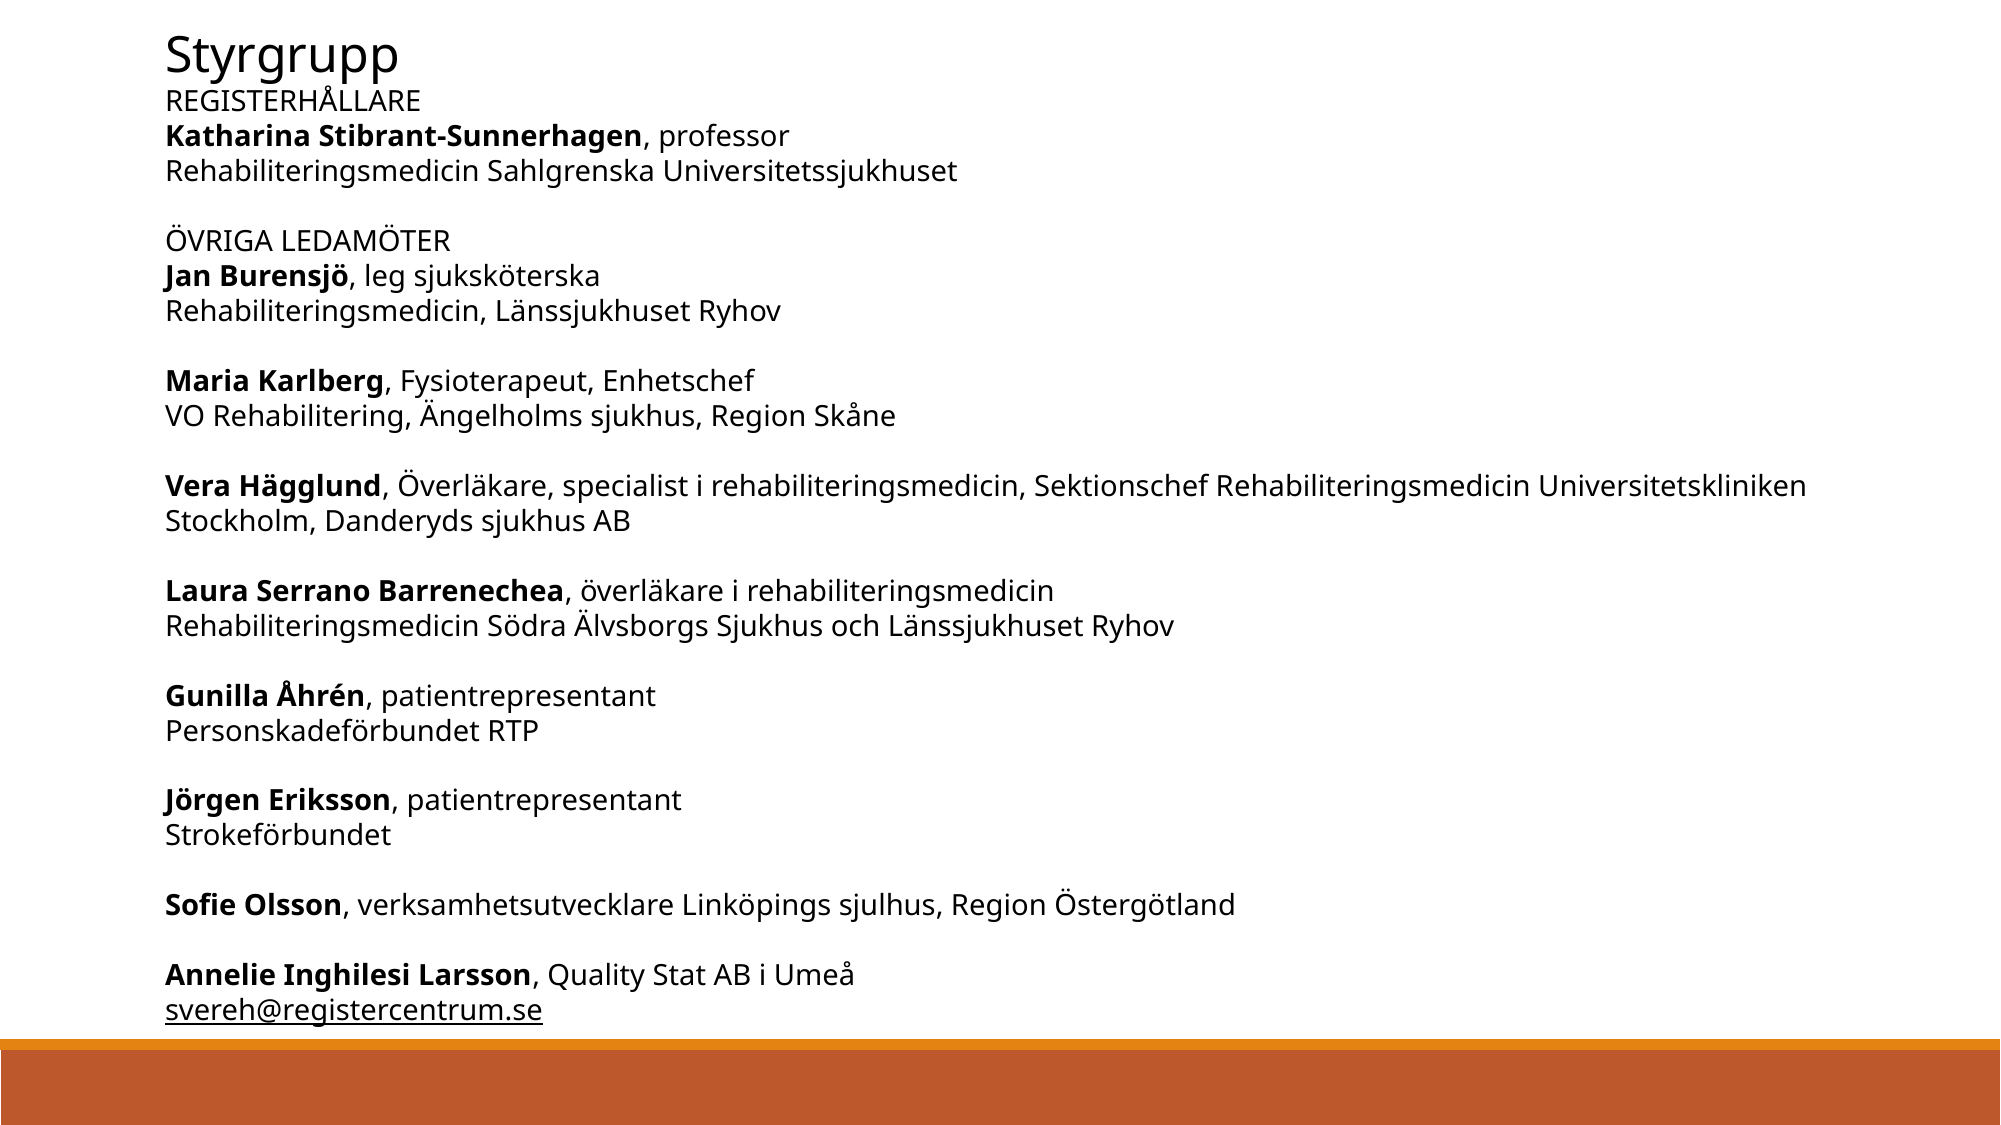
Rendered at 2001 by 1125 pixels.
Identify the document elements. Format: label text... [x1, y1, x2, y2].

text_box Styrgrupp REGISTERHÅLLARE Katharina Stibrant-Sunnerhagen, professor Rehabiliteringsmedicin Sahlgrenska Universitetssjukhuset ÖVRIGA LEDAMÖTER Jan Burensjö, leg sjuksköterska Rehabiliteringsmedicin, Länssjukhuset Ryhov Maria Karlberg, Fysioterapeut, Enhetschef VO Rehabilitering, Ängelholms sjukhus, Region Skåne Vera Hägglund, Överläkare, specialist i rehabiliteringsmedicin, Sektionschef Rehabiliteringsmedicin Universitetskliniken Stockholm, Danderyds sjukhus AB Laura Serrano Barrenechea, överläkare i rehabiliteringsmedicin Rehabiliteringsmedicin Södra Älvsborgs Sjukhus och Länssjukhuset Ryhov Gunilla Åhrén, patientrepresentant Personskadeförbundet RTP Jörgen Eriksson, patientrepresentant Strokeförbundet Sofie Olsson, verksamhetsutvecklare Linköpings sjulhus, Region Östergötland Annelie Inghilesi Larsson, Quality Stat AB i Umeå svereh@registercentrum.se [150, 15, 1853, 1081]
